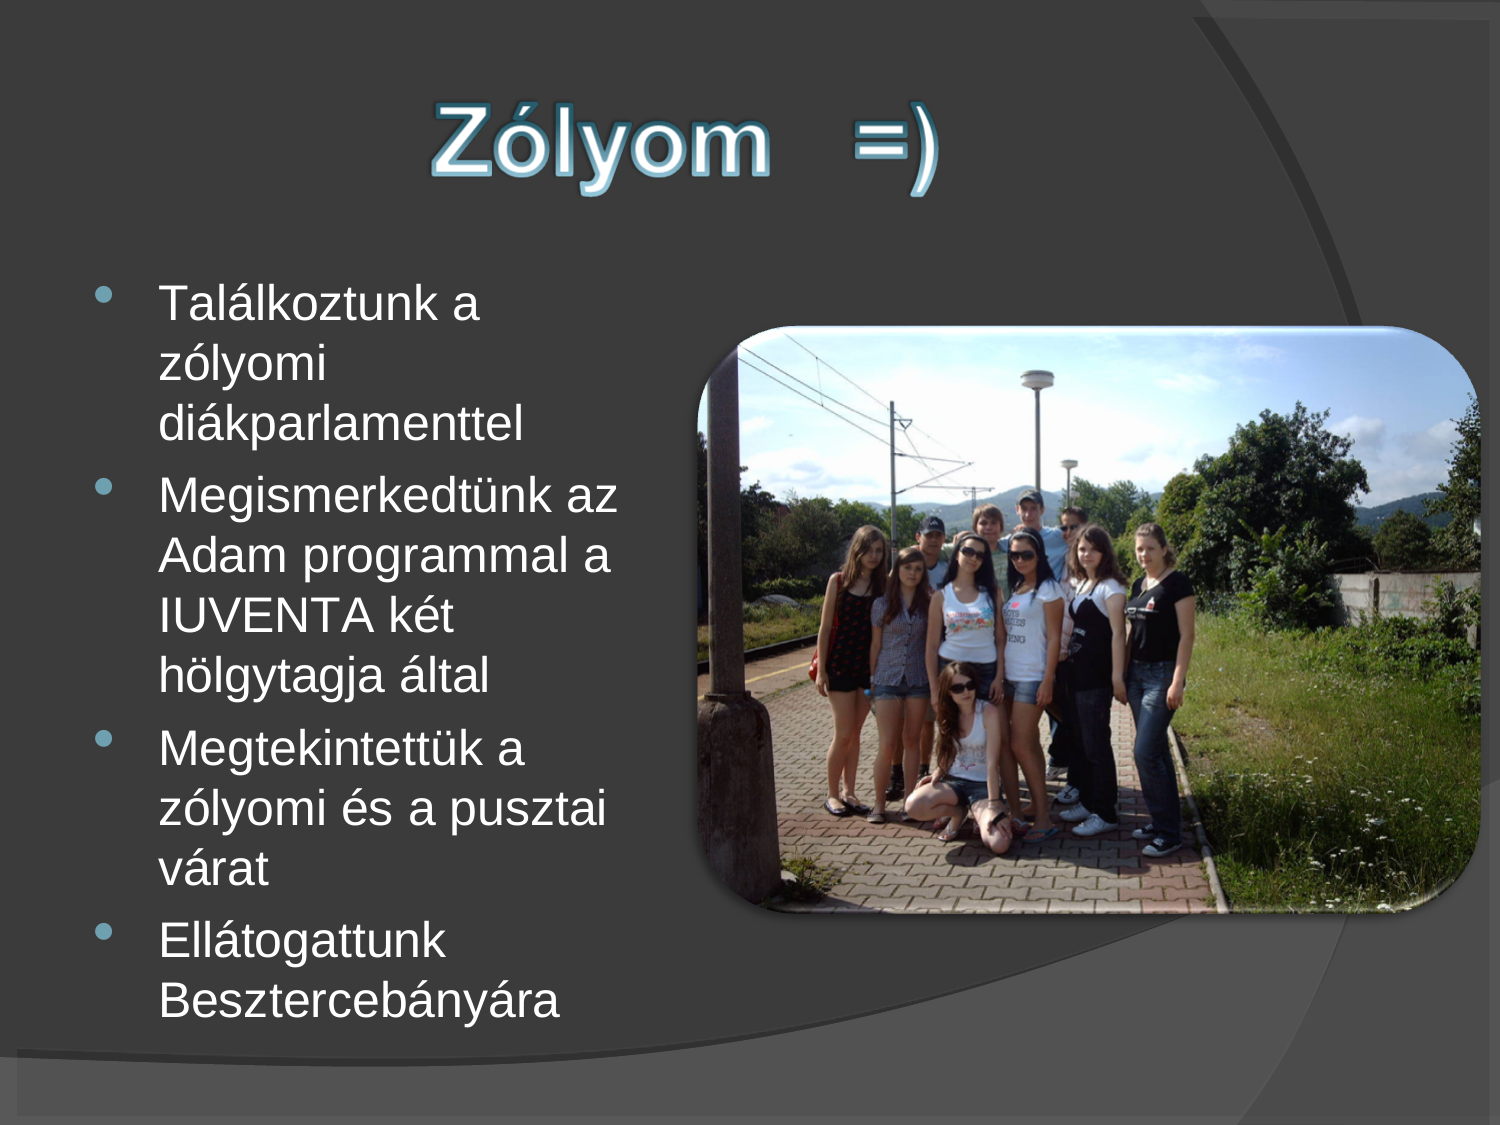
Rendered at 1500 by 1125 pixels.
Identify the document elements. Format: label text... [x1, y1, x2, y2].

picture [73, 43, 1301, 234]
text_box Találkoztunk a zólyomi diákparlamenttel Megismerkedtünk az Adam programmal a IUVENTA két hölgytagja által Megtekintettük a zólyomi és a pusztai várat Ellátogattunk Besztercebányára [75, 262, 676, 1036]
picture [679, 316, 1491, 933]
